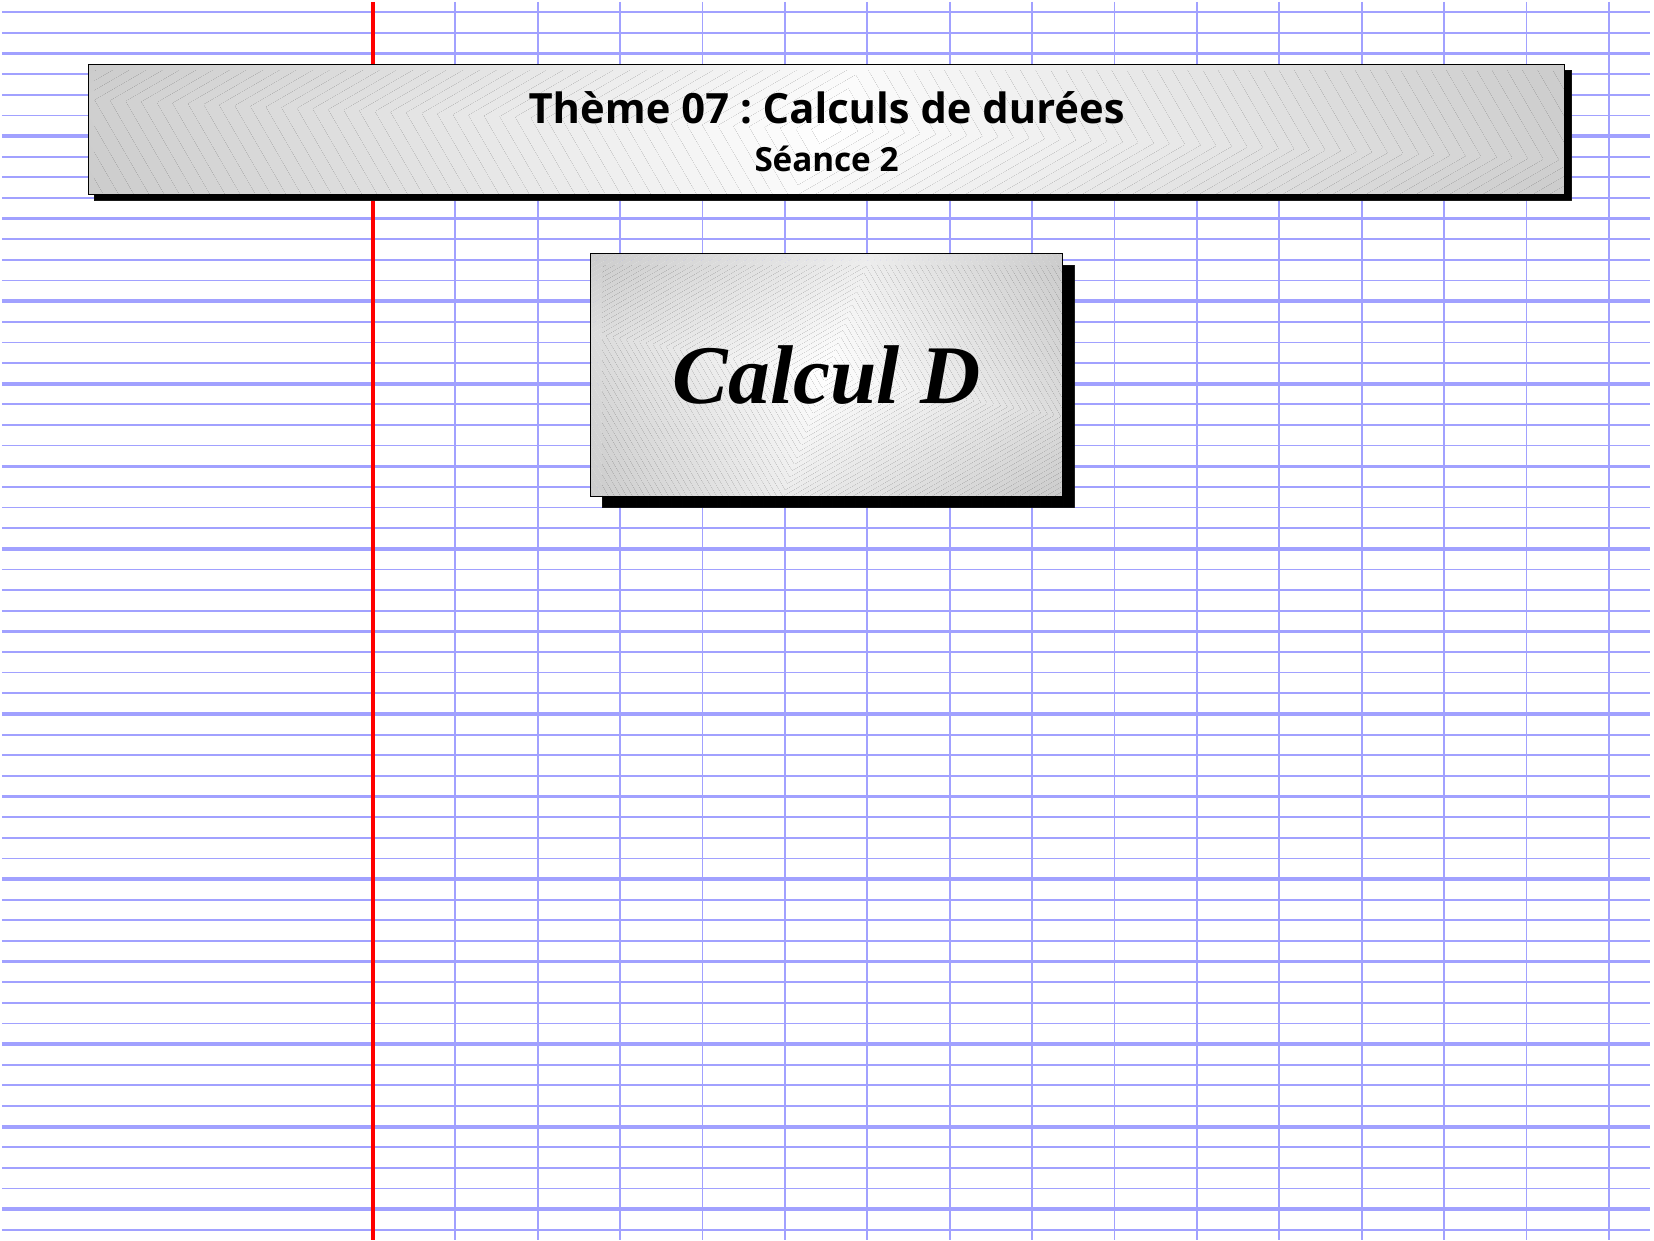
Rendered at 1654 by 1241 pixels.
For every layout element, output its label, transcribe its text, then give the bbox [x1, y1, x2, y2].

text_box Thème 07 : Calculs de durées Séance 2 [88, 64, 1565, 195]
picture [0, 0, 1654, 1241]
text_box Calcul D [590, 253, 1063, 497]
